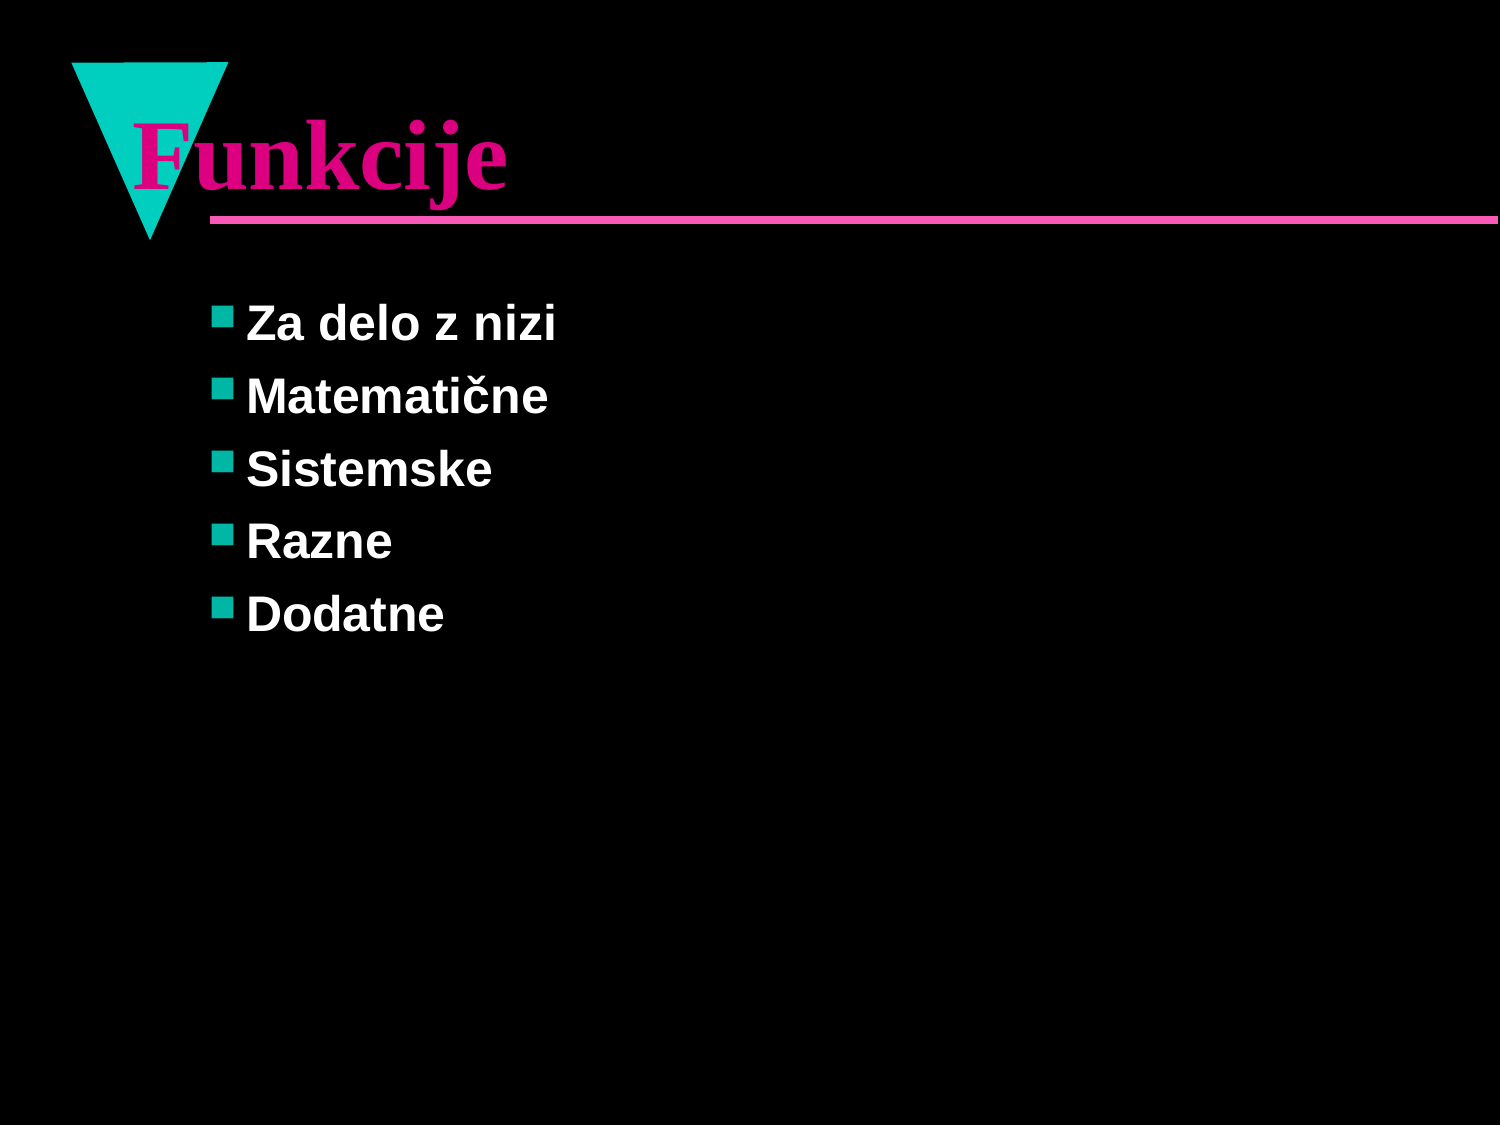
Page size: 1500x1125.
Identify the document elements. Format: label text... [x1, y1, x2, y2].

title Funkcije [117, 63, 1500, 251]
list Za delo z nizi Matematične Sistemske Razne Dodatne [118, 289, 1450, 965]
